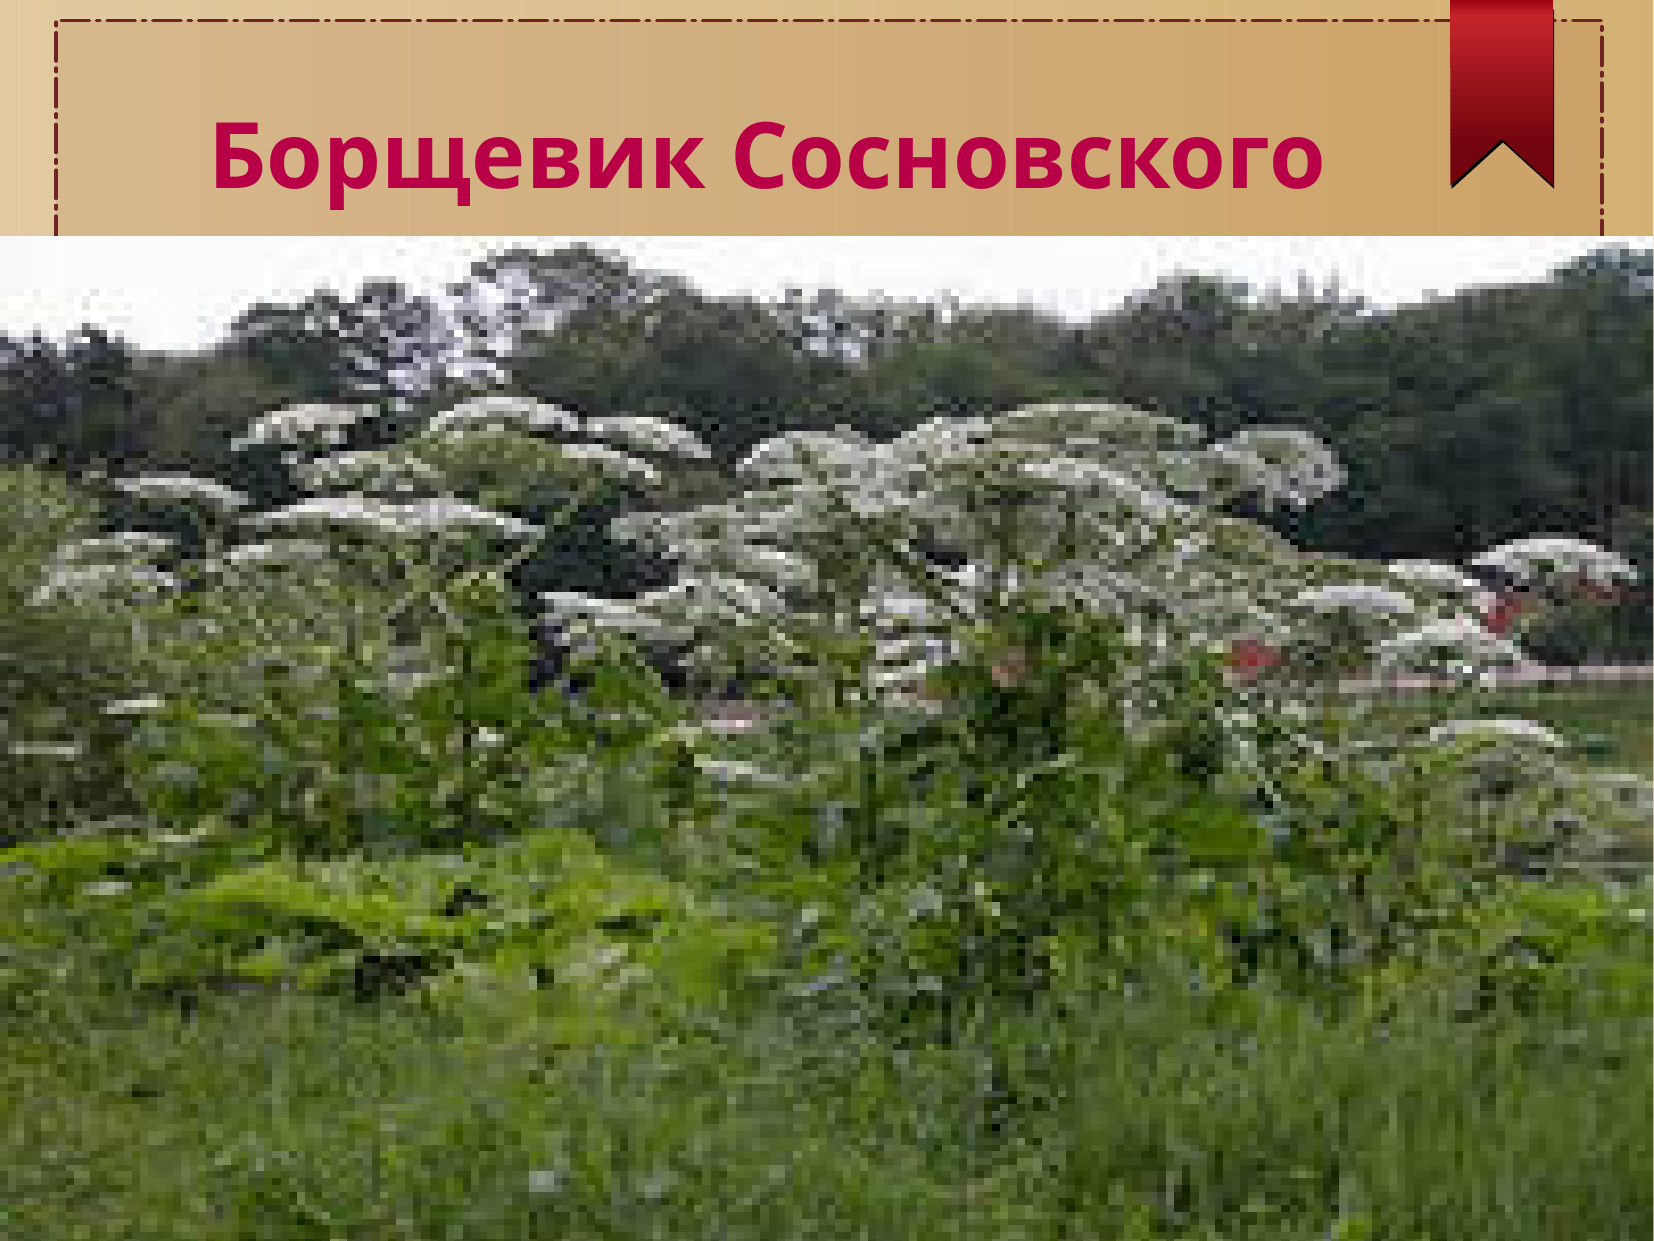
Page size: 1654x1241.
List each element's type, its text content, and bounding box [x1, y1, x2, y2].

picture [0, 236, 1654, 1241]
title Борщевик Сосновского [82, 49, 1453, 257]
